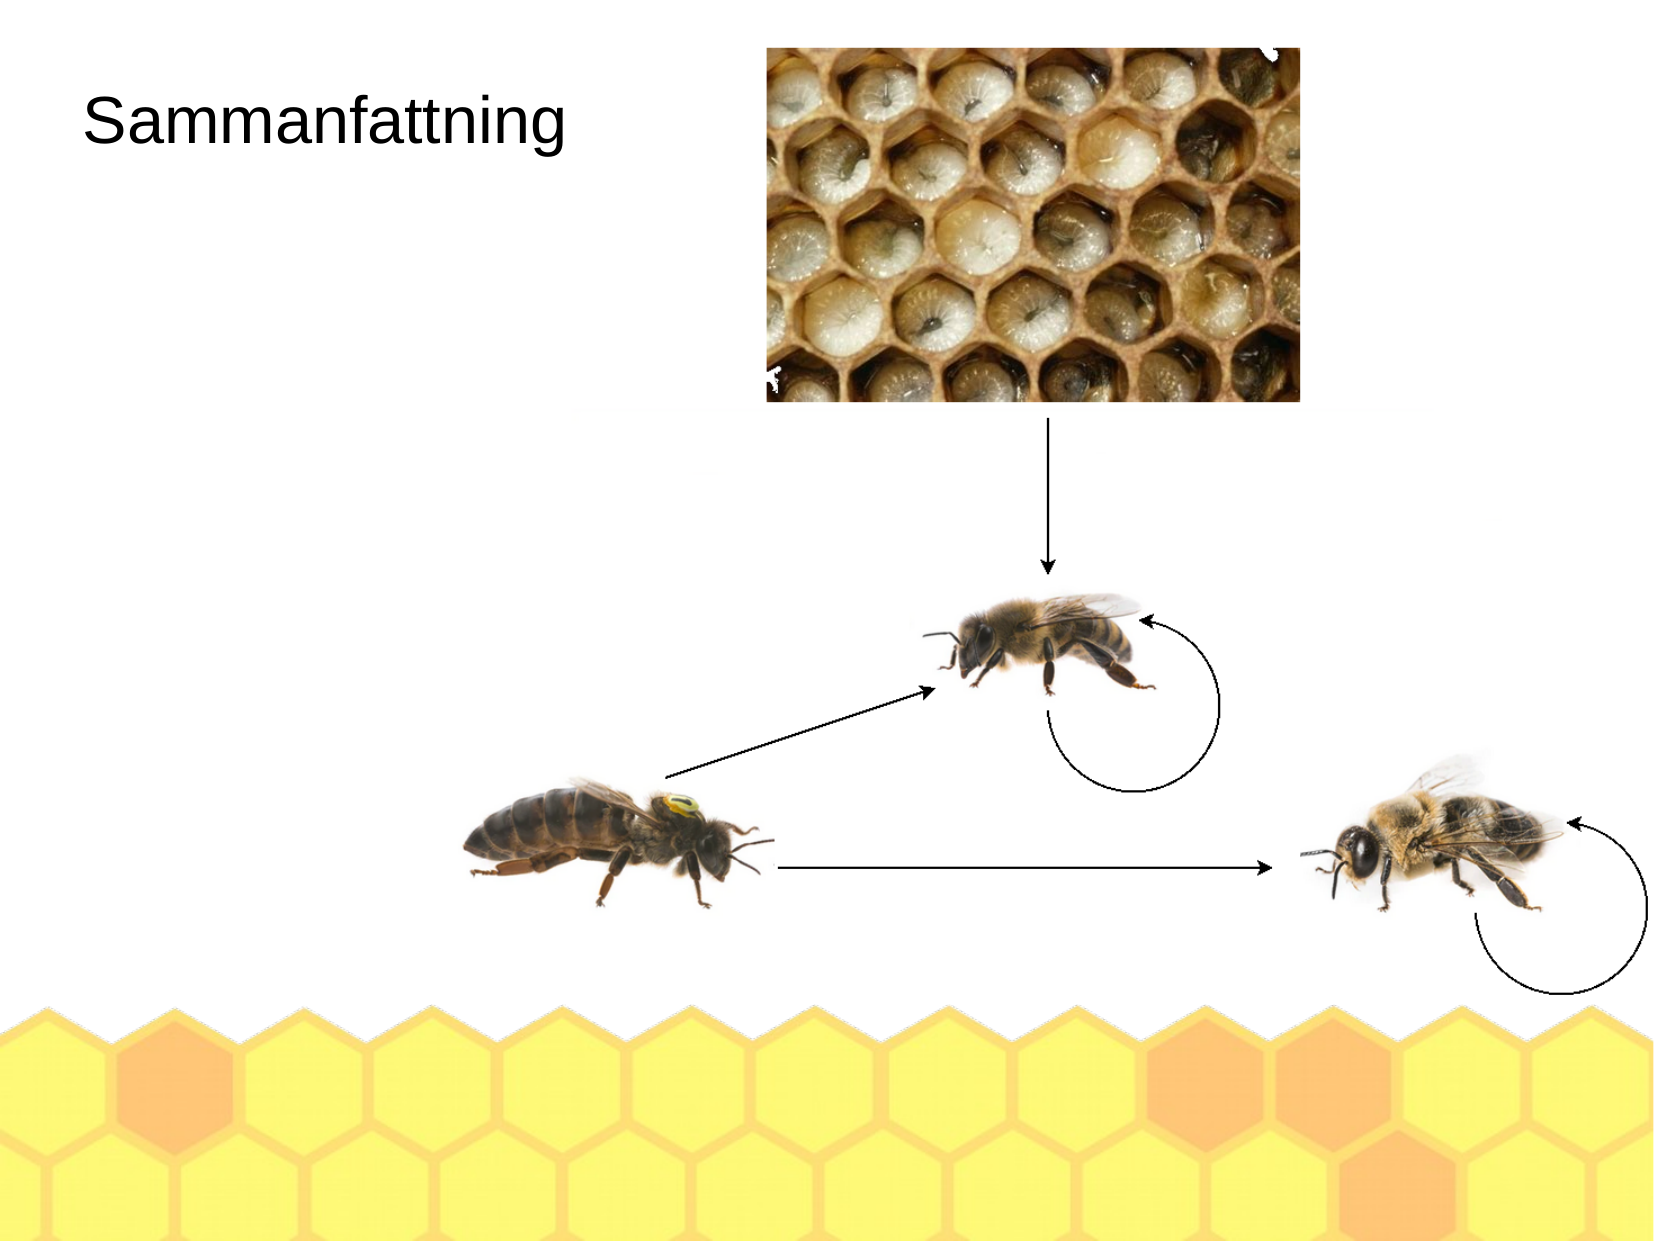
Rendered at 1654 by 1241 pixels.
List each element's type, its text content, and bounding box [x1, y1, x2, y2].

picture [0, 22, 1654, 1241]
list Sammanfattning [82, 82, 1571, 1010]
